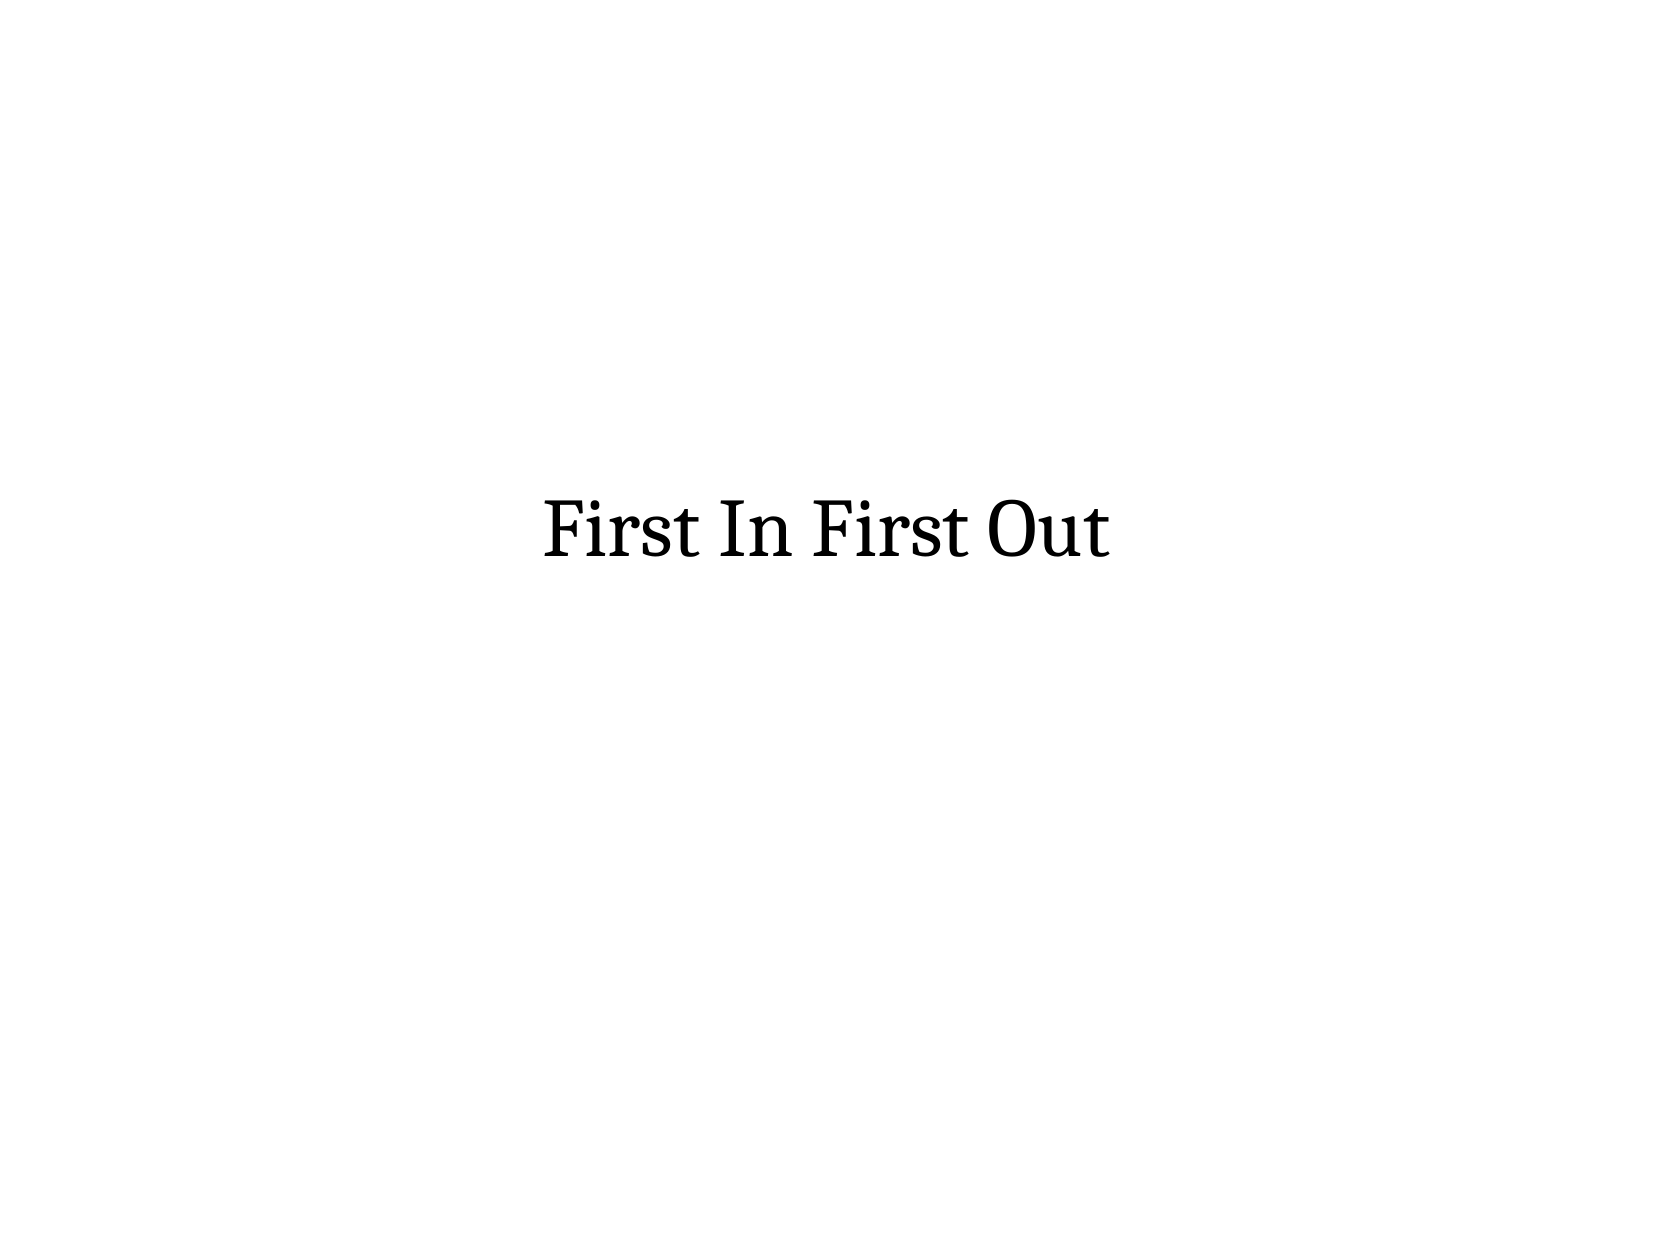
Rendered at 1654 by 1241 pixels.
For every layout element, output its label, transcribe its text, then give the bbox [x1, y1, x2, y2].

subtitle First In First Out [82, 49, 1571, 1010]
